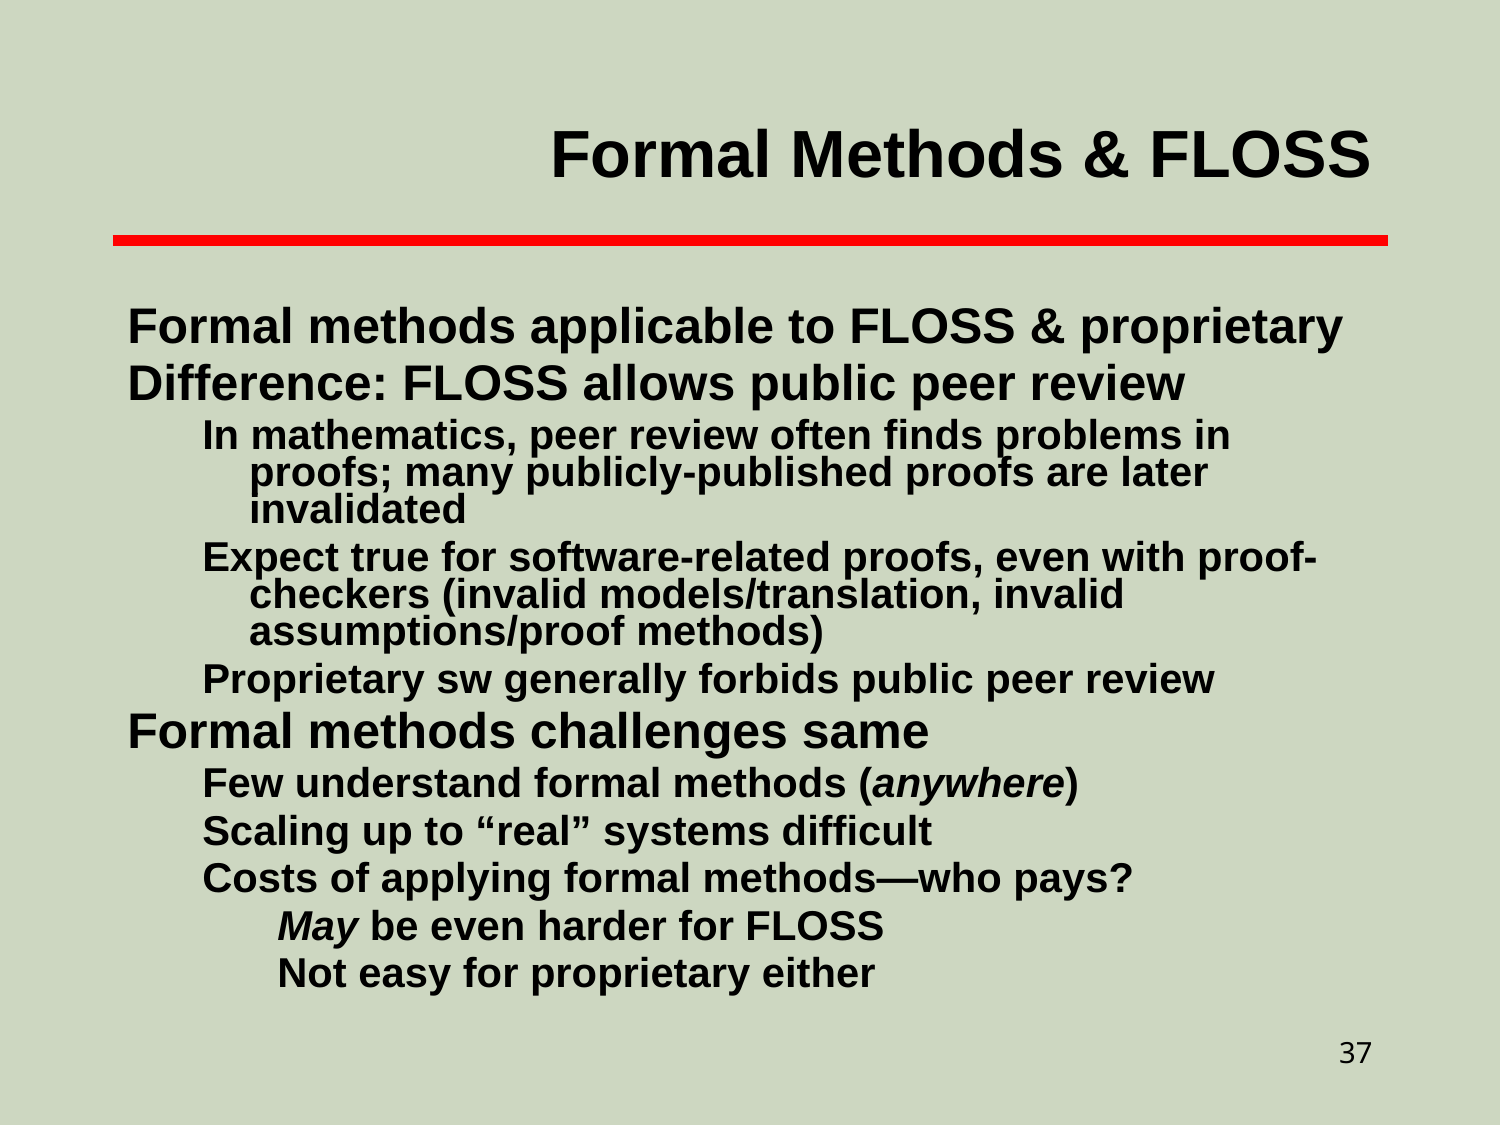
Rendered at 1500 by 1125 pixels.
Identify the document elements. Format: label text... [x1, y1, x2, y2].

list Formal methods applicable to FLOSS & proprietary Difference: FLOSS allows public peer review In mathematics, peer review often finds problems in proofs; many publicly-published proofs are later invalidated Expect true for software-related proofs, even with proof-checkers (invalid models/translation, invalid assumptions/proof methods) Proprietary sw generally forbids public peer review Formal methods challenges same Few understand formal methods (anywhere) Scaling up to “real” systems difficult Costs of applying formal methods—who pays? May be even harder for FLOSS Not easy for proprietary either [112, 299, 1388, 1066]
title Formal Methods & FLOSS [337, 85, 1388, 224]
